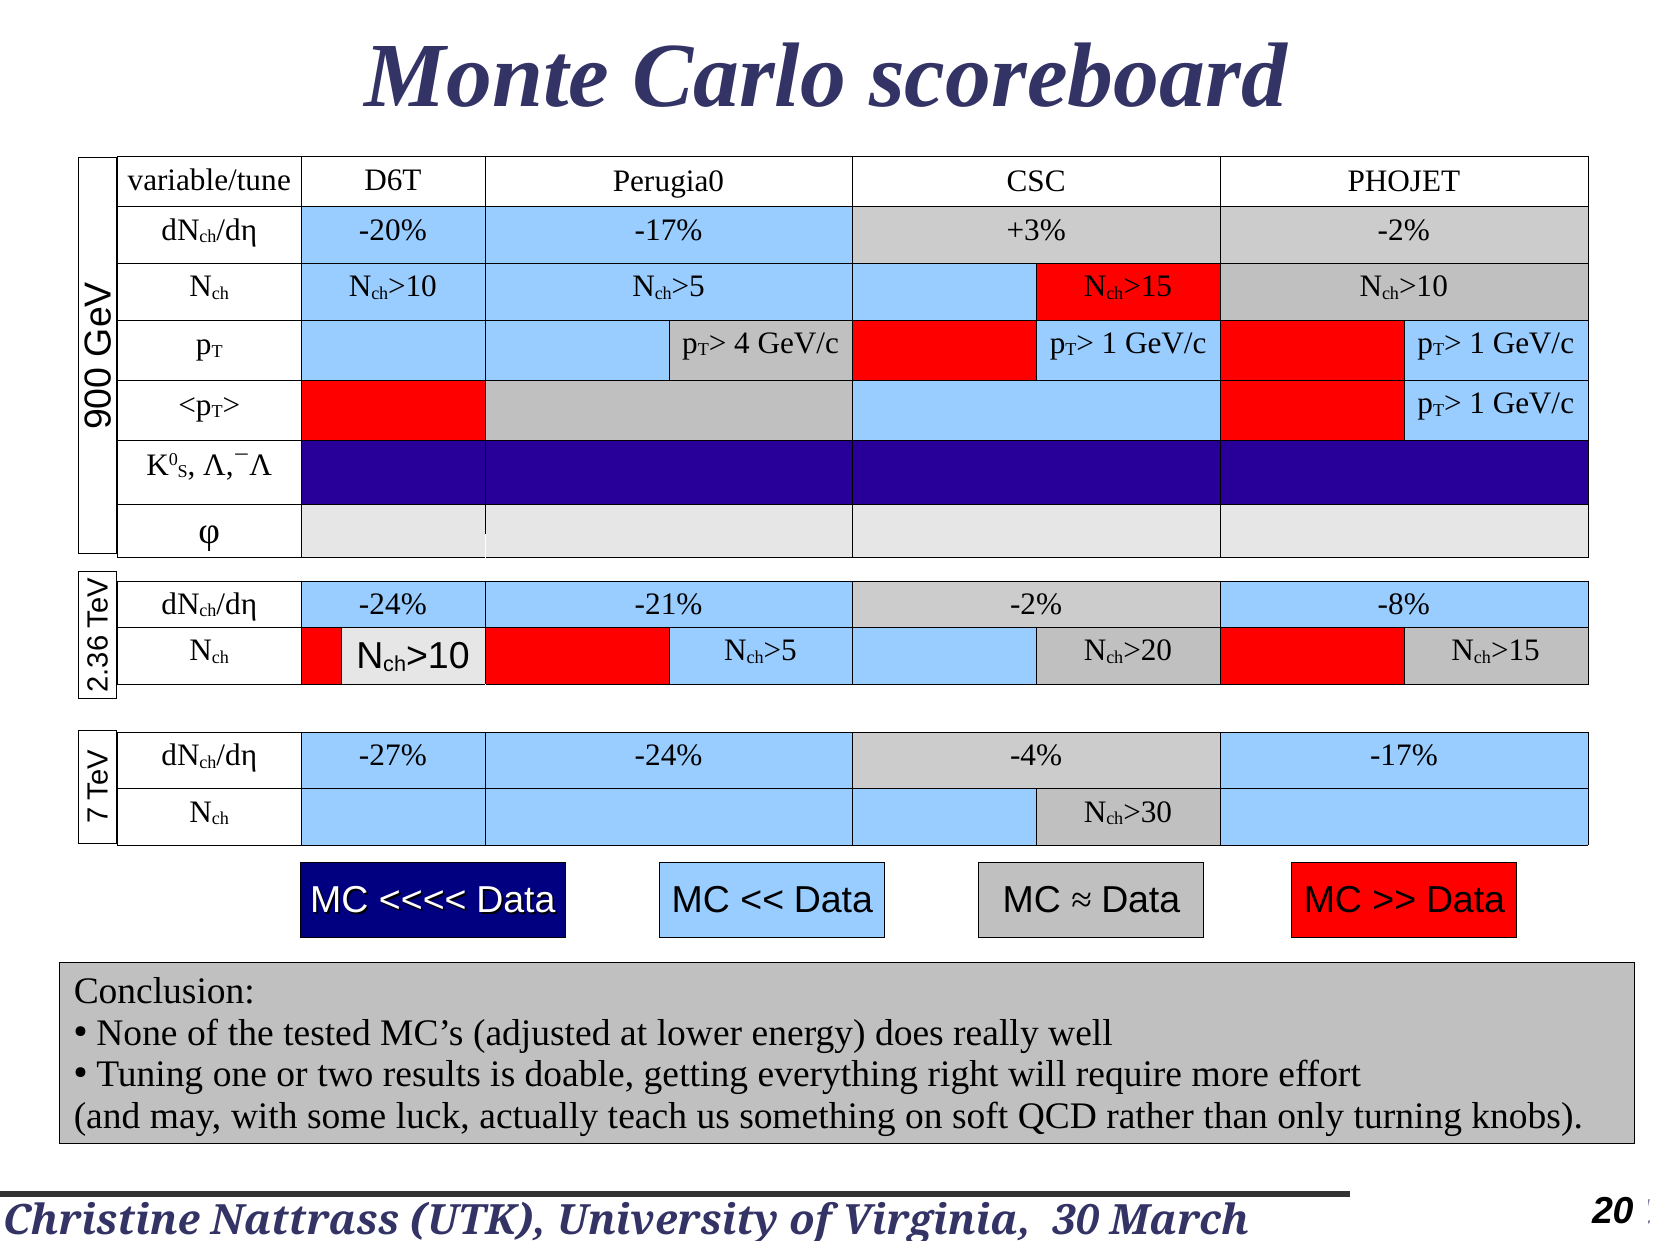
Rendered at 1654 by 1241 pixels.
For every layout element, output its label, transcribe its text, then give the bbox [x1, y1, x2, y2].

table_cell [853, 789, 1036, 845]
table_cell [853, 264, 1036, 320]
table_cell [302, 321, 485, 380]
table_cell pT> 1 GeV/c [1037, 321, 1220, 380]
table_cell Nch>10 [302, 264, 485, 320]
table_header [1220, 534, 1588, 581]
table_cell Nch [118, 789, 301, 845]
table_cell [853, 381, 1220, 440]
table_header [301, 682, 485, 732]
table_cell pT> 4 GeV/c [670, 321, 852, 380]
table_cell pT> 1 GeV/c [1405, 321, 1588, 380]
table_cell [302, 441, 485, 504]
table_cell φ [118, 505, 301, 534]
table_header [117, 534, 301, 581]
table_cell [486, 381, 852, 440]
table_cell Nch>5 [670, 628, 852, 682]
table_cell [302, 628, 341, 682]
table_cell -4% [853, 733, 1220, 788]
table_cell [117, 846, 301, 905]
table_cell [1221, 789, 1588, 845]
table_cell -27% [302, 733, 485, 788]
text_box MC << Data [659, 862, 885, 938]
table_cell Nch>30 [1037, 789, 1220, 845]
table_cell +3% [853, 207, 1220, 263]
table_cell [853, 441, 1220, 504]
table_header [485, 682, 852, 732]
table_cell Nch>10 [342, 628, 485, 682]
table_cell [302, 381, 485, 440]
table_cell [302, 789, 485, 845]
table_cell dNch/dη [118, 733, 301, 788]
table_cell [301, 938, 485, 962]
table_cell Nch>10 [1221, 264, 1588, 320]
table_cell [1221, 441, 1588, 504]
table_cell -2% [1221, 207, 1588, 263]
table_cell [853, 505, 1220, 534]
table_header Perugia0 [486, 157, 852, 206]
table_header CSC [853, 157, 1220, 206]
table_cell dNch/dη [118, 582, 301, 627]
table_cell [485, 846, 669, 905]
table_cell -24% [302, 582, 485, 627]
table_cell [853, 628, 1036, 682]
text_box 7 TeV [78, 730, 117, 844]
table_header [486, 534, 852, 581]
text_box 900 GeV [78, 157, 117, 554]
table_cell pT [118, 321, 301, 380]
table_cell [486, 505, 852, 534]
table_cell -21% [486, 582, 852, 627]
table_cell Nch>5 [486, 264, 852, 320]
table_cell -8% [1221, 582, 1588, 627]
table_header PHOJET [1221, 157, 1588, 206]
table_cell Nch [118, 628, 301, 682]
table_cell [301, 846, 485, 862]
table_cell [852, 905, 1220, 962]
table_cell [485, 905, 852, 962]
table_cell -20% [302, 207, 485, 263]
table_cell [852, 846, 1036, 905]
table_cell [1221, 505, 1588, 534]
table_cell [669, 846, 852, 862]
text_box MC <<<< Data [300, 862, 566, 938]
table_cell [1220, 905, 1404, 962]
text_box 20 [1573, 1181, 1649, 1239]
table_cell -17% [486, 207, 852, 263]
table_cell pT> 1 GeV/c [1405, 381, 1588, 440]
table_cell -24% [486, 733, 852, 788]
table_header [852, 534, 1220, 581]
table_cell Nch>15 [1405, 628, 1588, 682]
table_cell [117, 905, 301, 962]
table_cell [1404, 846, 1588, 905]
text_box Conclusion: None of the tested MC’s (adjusted at lower energy) does really well Tuning one or two results is doable, getting everything right will require more effort (and may, with some luck, actually teach us something on soft QCD rather than only turning knobs). [59, 962, 1635, 1144]
table_cell [1221, 381, 1404, 440]
table_cell [1221, 628, 1404, 682]
table_header D6T [302, 157, 485, 206]
table_cell K0S, Λ,`Λ [118, 441, 301, 504]
table_cell <pT> [118, 381, 301, 440]
table_cell [486, 441, 852, 504]
table_header [852, 682, 1220, 732]
text_box MC >> Data [1291, 862, 1517, 938]
table_cell [486, 628, 669, 682]
table_header [117, 682, 301, 732]
table_cell [1221, 321, 1404, 380]
table_cell Nch>20 [1037, 628, 1220, 682]
table_header [1220, 682, 1588, 732]
table_cell -2% [853, 582, 1220, 627]
table_cell [1036, 846, 1220, 905]
table_cell [302, 505, 485, 534]
table_cell [853, 321, 1036, 380]
table_cell [486, 789, 852, 845]
text_box 2.36 TeV [78, 571, 117, 699]
table_cell [1220, 846, 1404, 905]
table_cell [486, 321, 669, 380]
table_cell [1404, 905, 1588, 962]
title Monte Carlo scoreboard [82, 24, 1571, 126]
table_header variable/tune [118, 157, 301, 206]
table_cell dNch/dη [118, 207, 301, 263]
table_cell Nch [118, 264, 301, 320]
text_box MC ≈ Data [978, 862, 1204, 938]
table_cell Nch>15 [1037, 264, 1220, 320]
table_header [301, 534, 485, 581]
table_cell -17% [1221, 733, 1588, 788]
